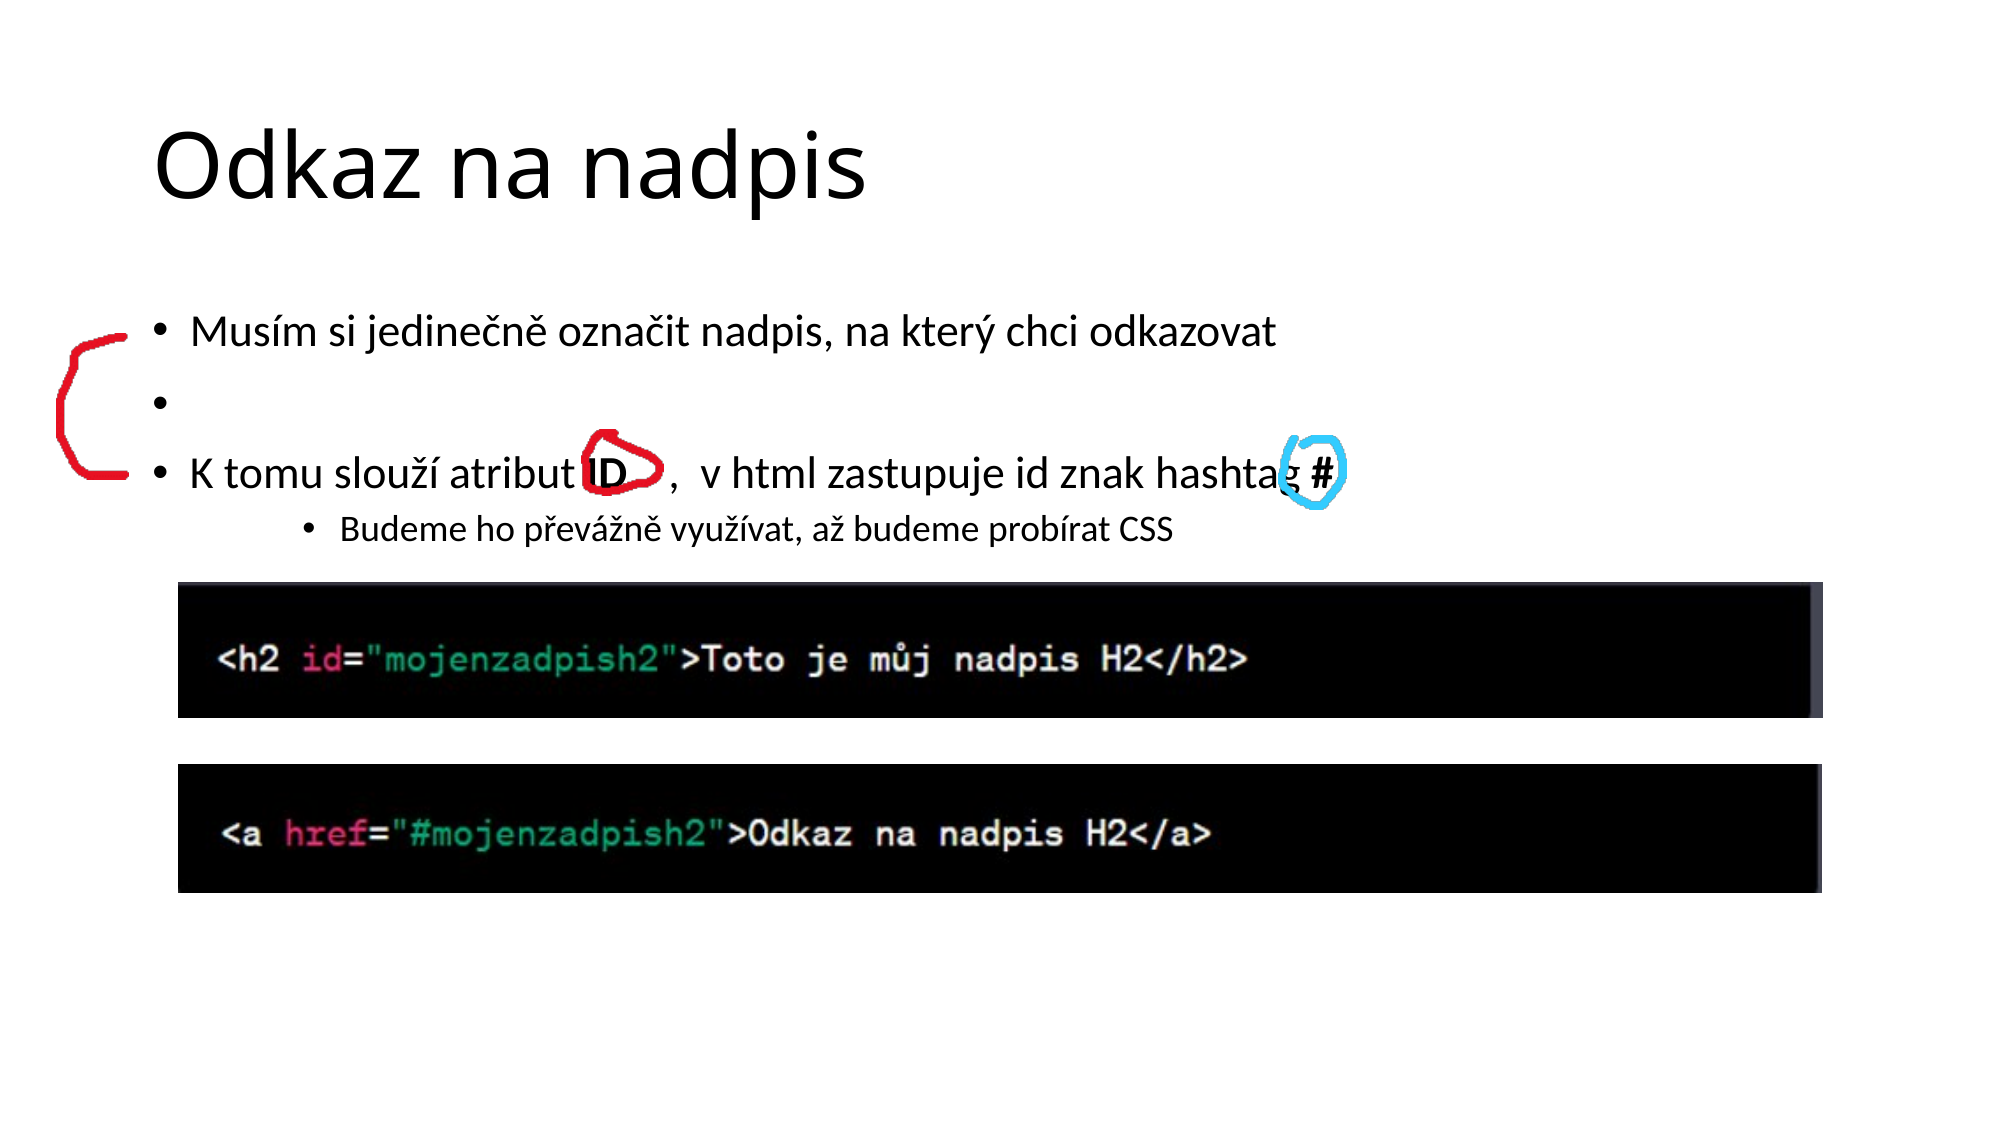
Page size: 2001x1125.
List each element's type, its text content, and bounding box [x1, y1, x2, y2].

picture [178, 764, 1822, 894]
list Musím si jedinečně označit nadpis, na který chci odkazovat K tomu slouží atribut ID , v html zastupuje id znak hashtag # Budeme ho převážně využívat, až budeme probírat CSS [137, 299, 1863, 1014]
title Odkaz na nadpis [137, 59, 1863, 278]
picture [56, 333, 129, 480]
picture [178, 582, 1823, 719]
picture [581, 429, 664, 496]
picture [1278, 435, 1347, 510]
